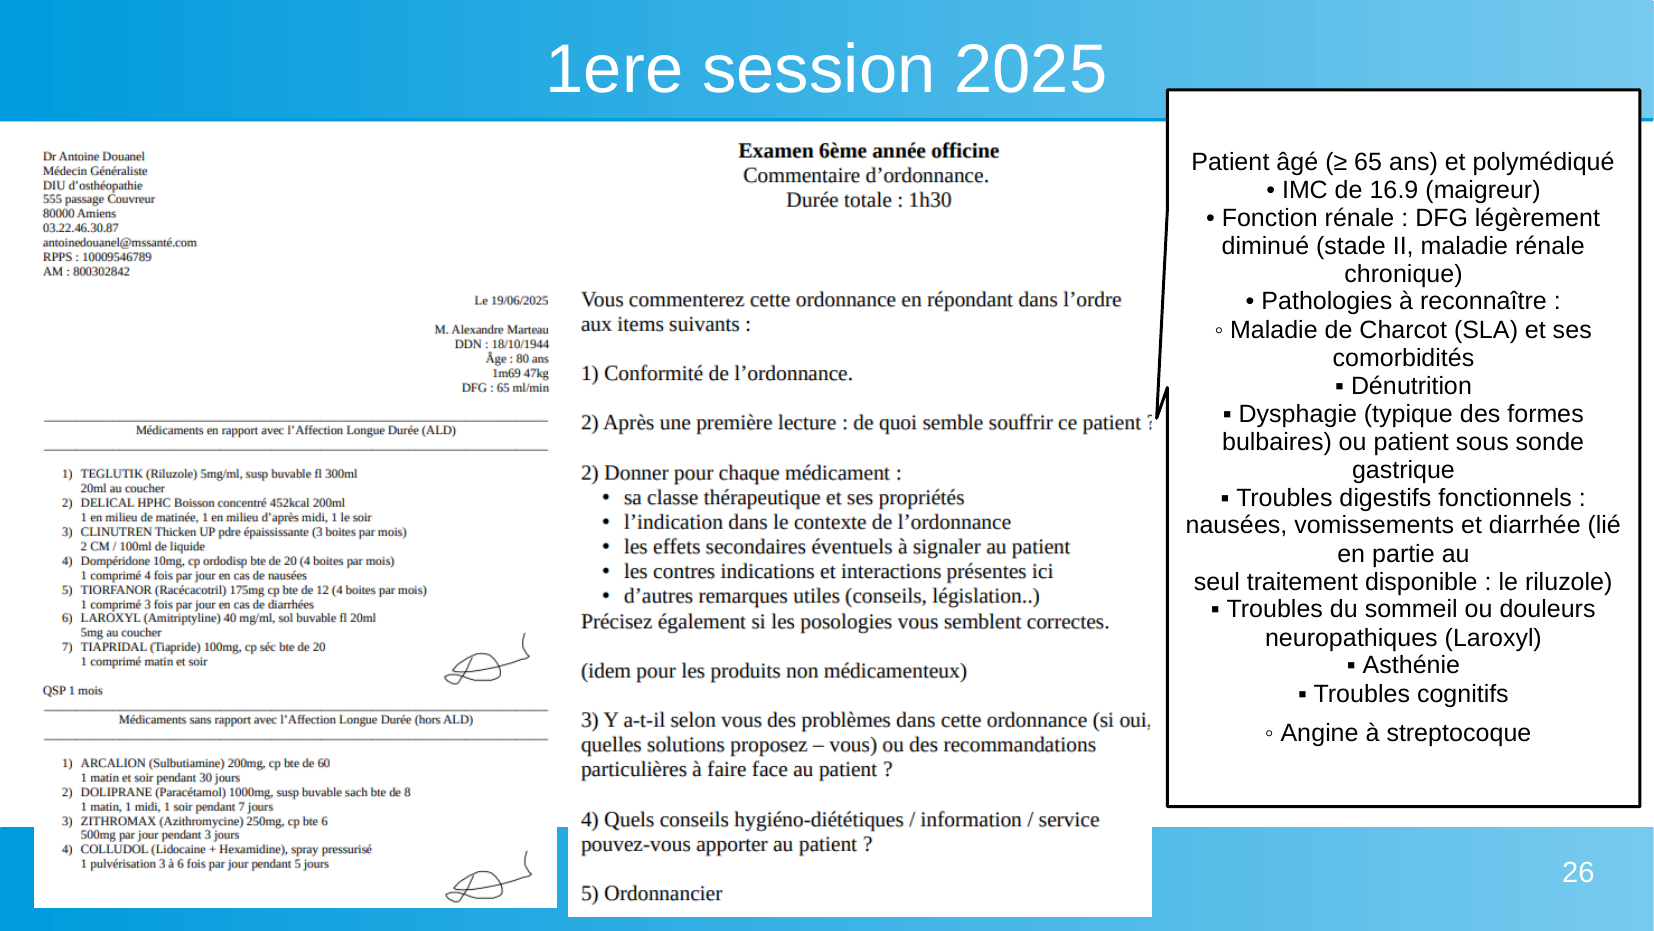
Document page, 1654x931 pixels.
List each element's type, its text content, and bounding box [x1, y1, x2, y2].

picture [568, 133, 1152, 917]
title 1ere session 2025 [59, 29, 1595, 108]
picture [34, 146, 557, 908]
text_box Patient âgé (≥ 65 ans) et polymédiqué • IMC de 16.9 (maigreur) • Fonction rénale : DFG légèrement diminué (stade II, maladie rénale chronique) • Pathologies à reconnaître : ◦ Maladie de Charcot (SLA) et ses comorbidités ▪ Dénutrition ▪ Dysphagie (typique des formes bulbaires) ou patient sous sonde gastrique ▪ Troubles digestifs fonctionnels : nausées, vomissements et diarrhée (lié en partie au seul traitement disponible : le riluzole) ▪ Troubles du sommeil ou douleurs neuropathiques (Laroxyl) ▪ Asthénie ▪ Troubles cognitifs ◦ Angine à streptocoque [1156, 89, 1640, 807]
